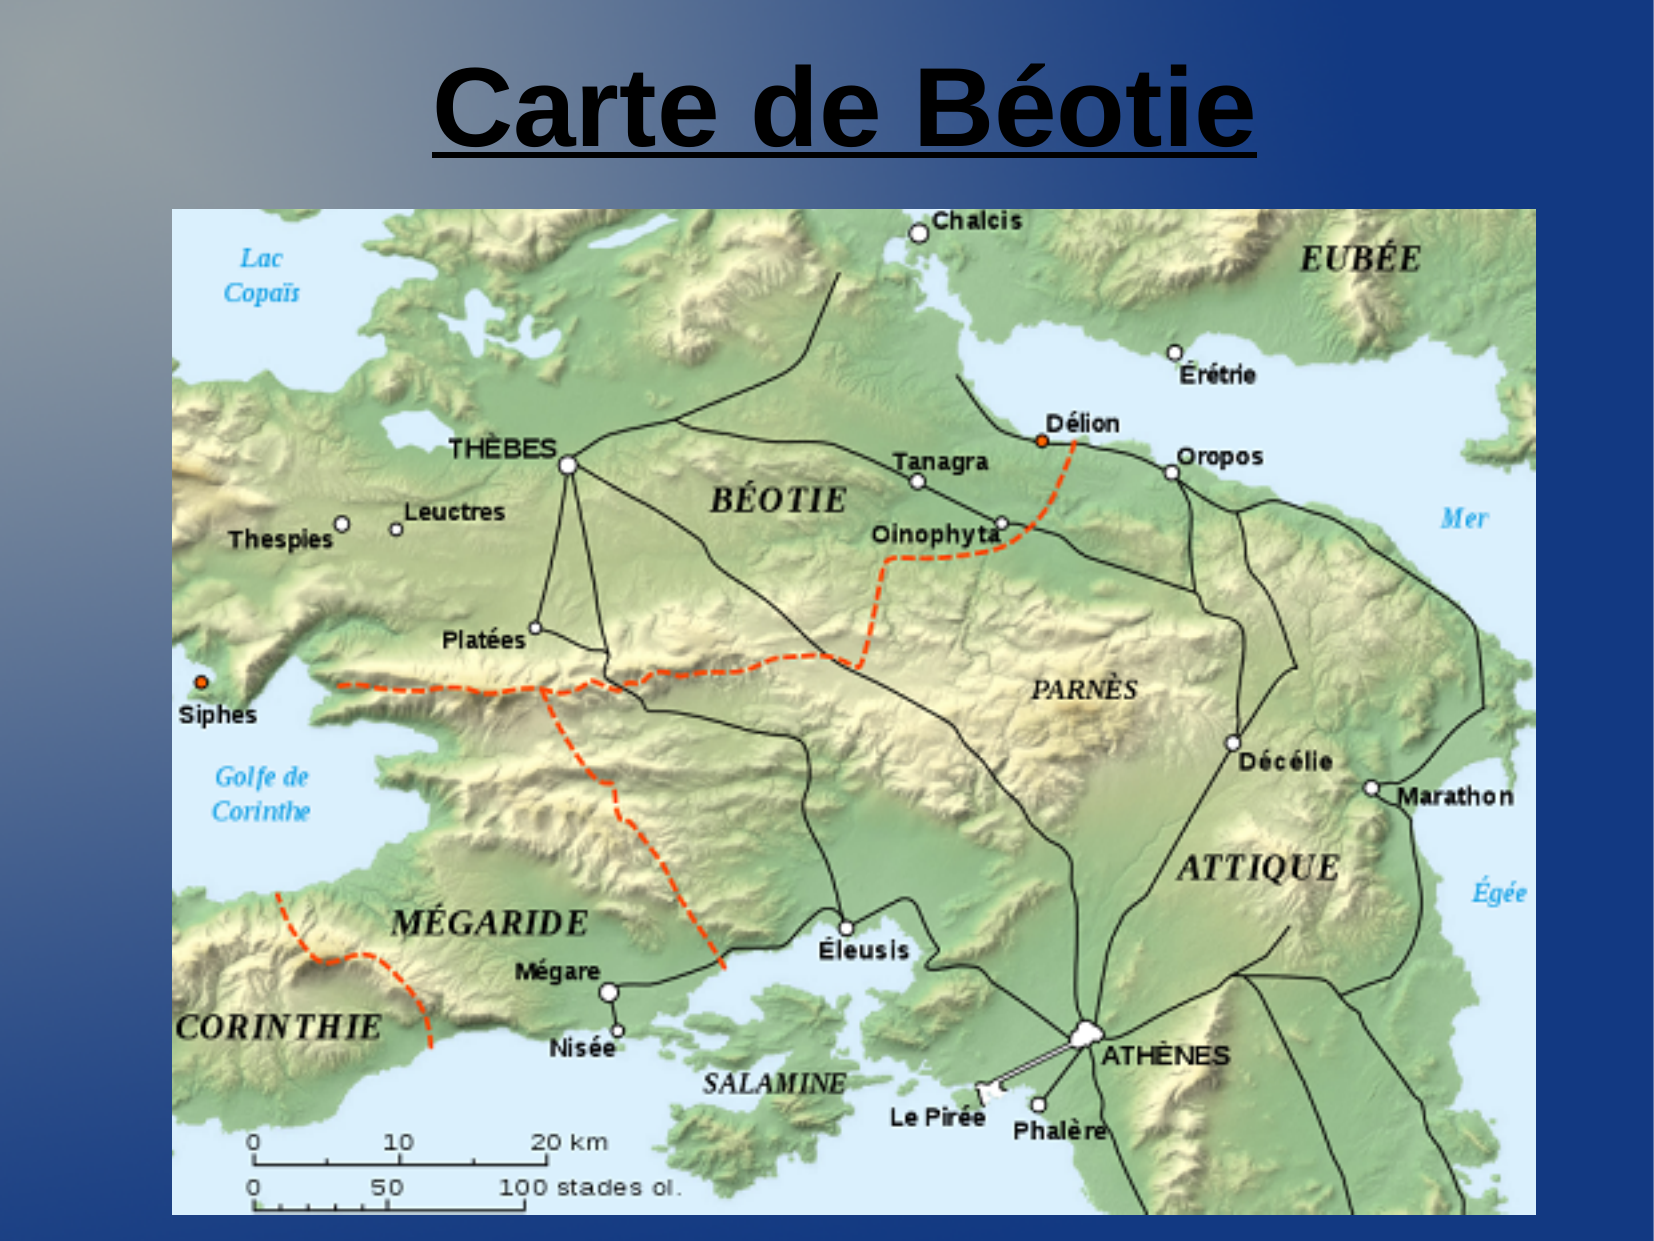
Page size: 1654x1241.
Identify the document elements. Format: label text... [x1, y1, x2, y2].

text_box Carte de Béotie [153, 36, 1536, 178]
picture [0, 0, 1654, 1241]
